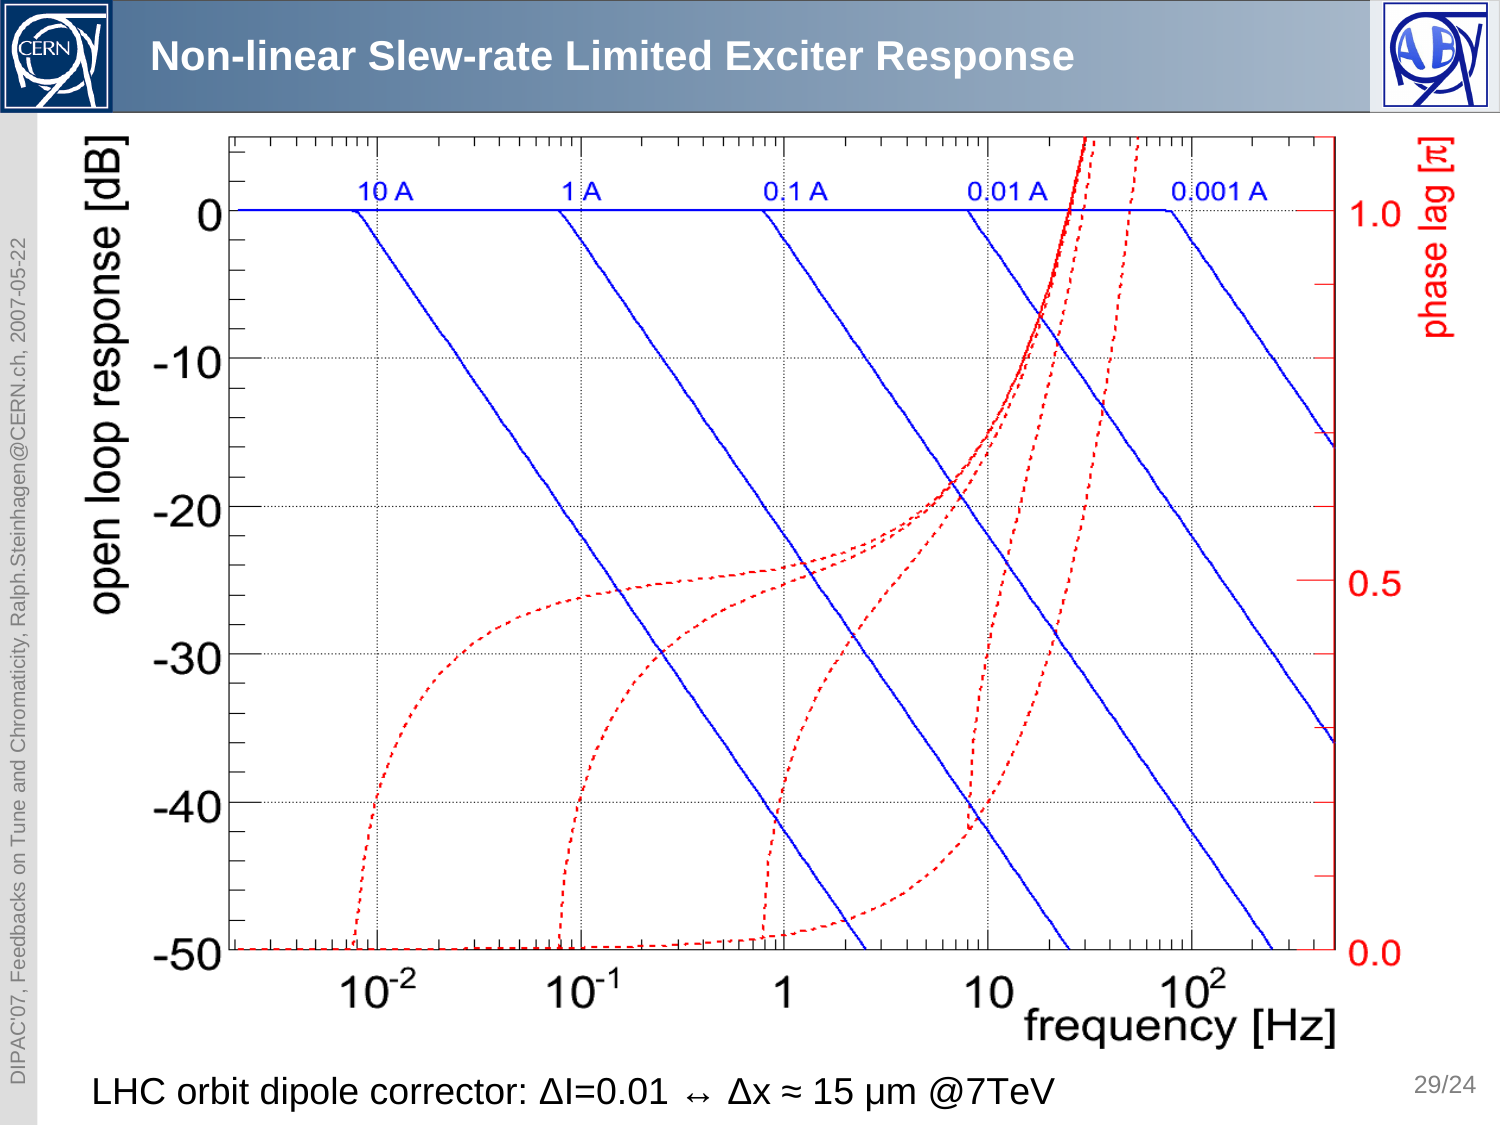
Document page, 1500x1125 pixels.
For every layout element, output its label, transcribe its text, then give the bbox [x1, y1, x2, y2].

picture [0, 0, 113, 113]
picture [1382, 1, 1489, 108]
title Non-linear Slew-rate Limited Exciter Response [150, 7, 1201, 106]
picture [59, 118, 1477, 1063]
text_box LHC orbit dipole corrector: ΔI=0.01 ↔ Δx ≈ 15 μm @7TeV [76, 1062, 1071, 1120]
